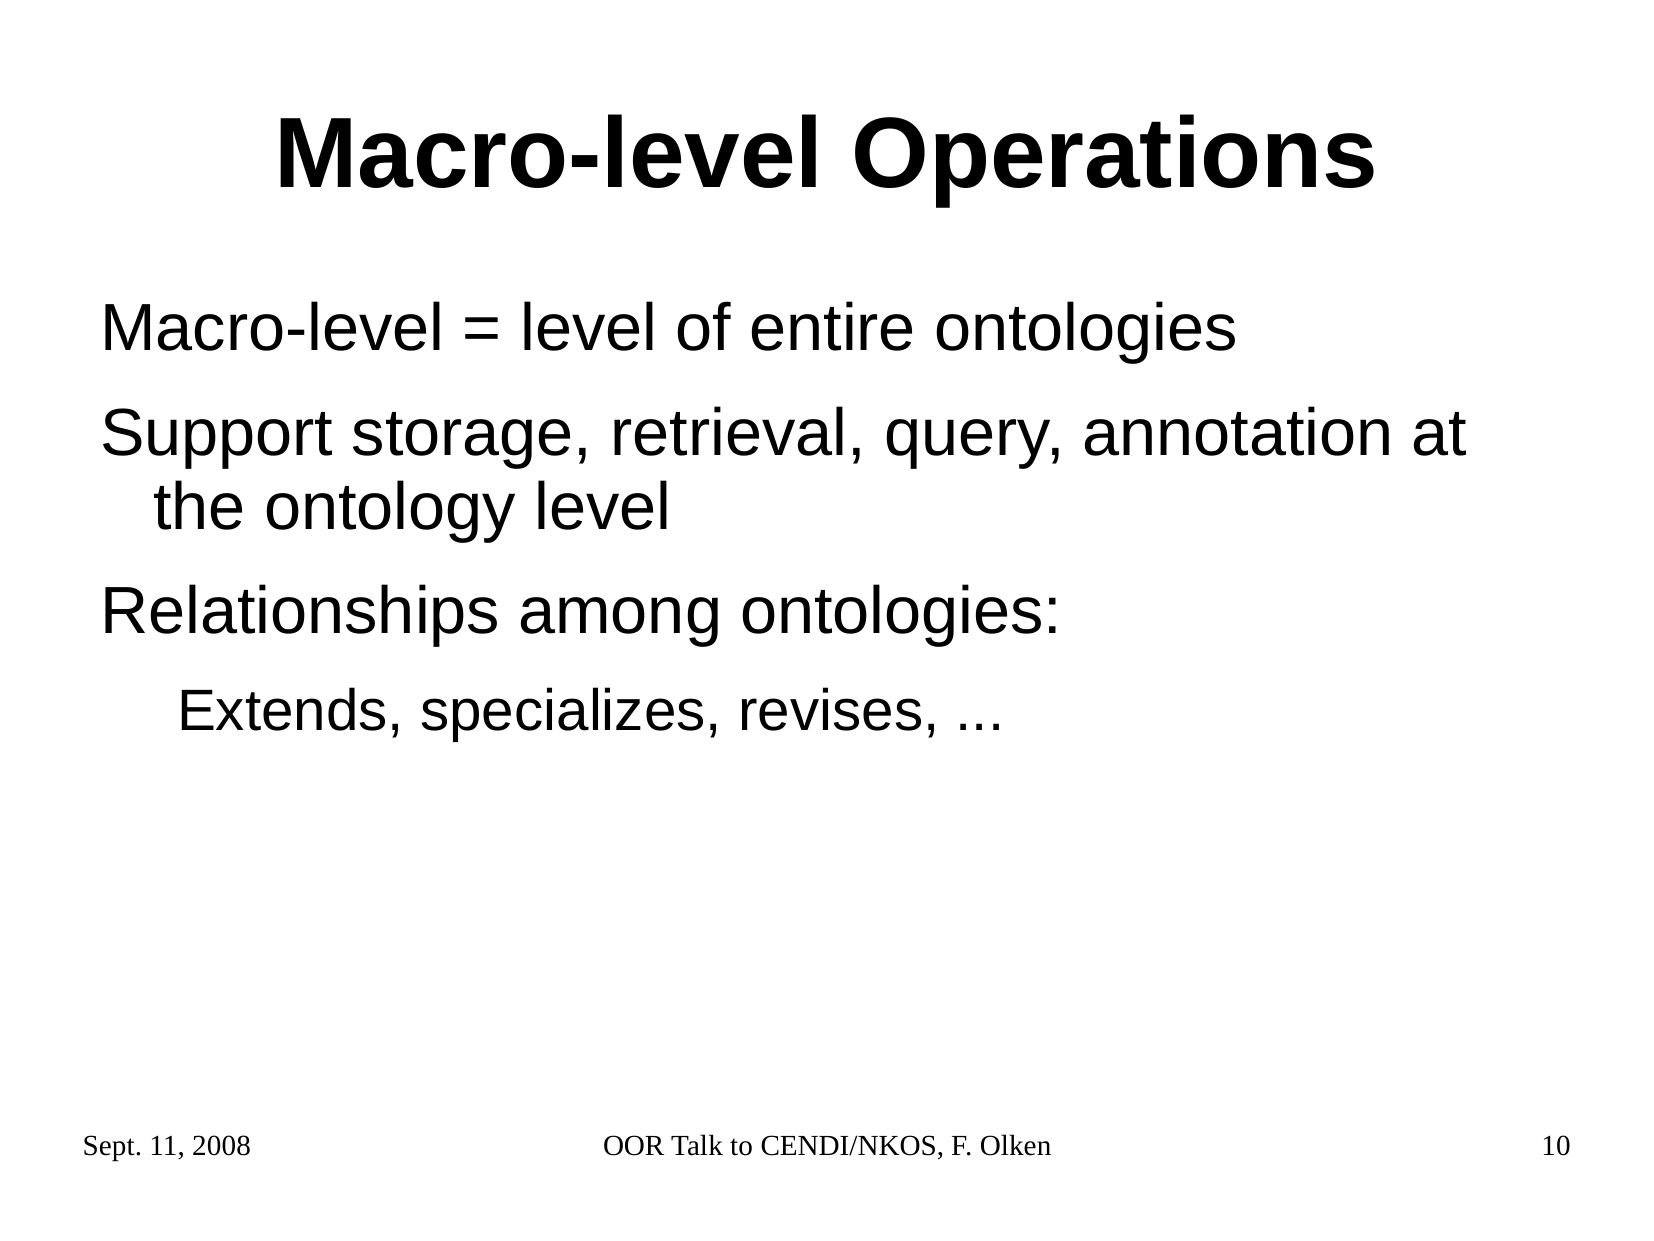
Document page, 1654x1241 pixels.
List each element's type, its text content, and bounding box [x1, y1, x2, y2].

list Macro-level = level of entire ontologies Support storage, retrieval, query, annotation at the ontology level Relationships among ontologies: Extends, specializes, revises, ... [82, 290, 1571, 1094]
title Macro-level Operations [82, 56, 1571, 250]
